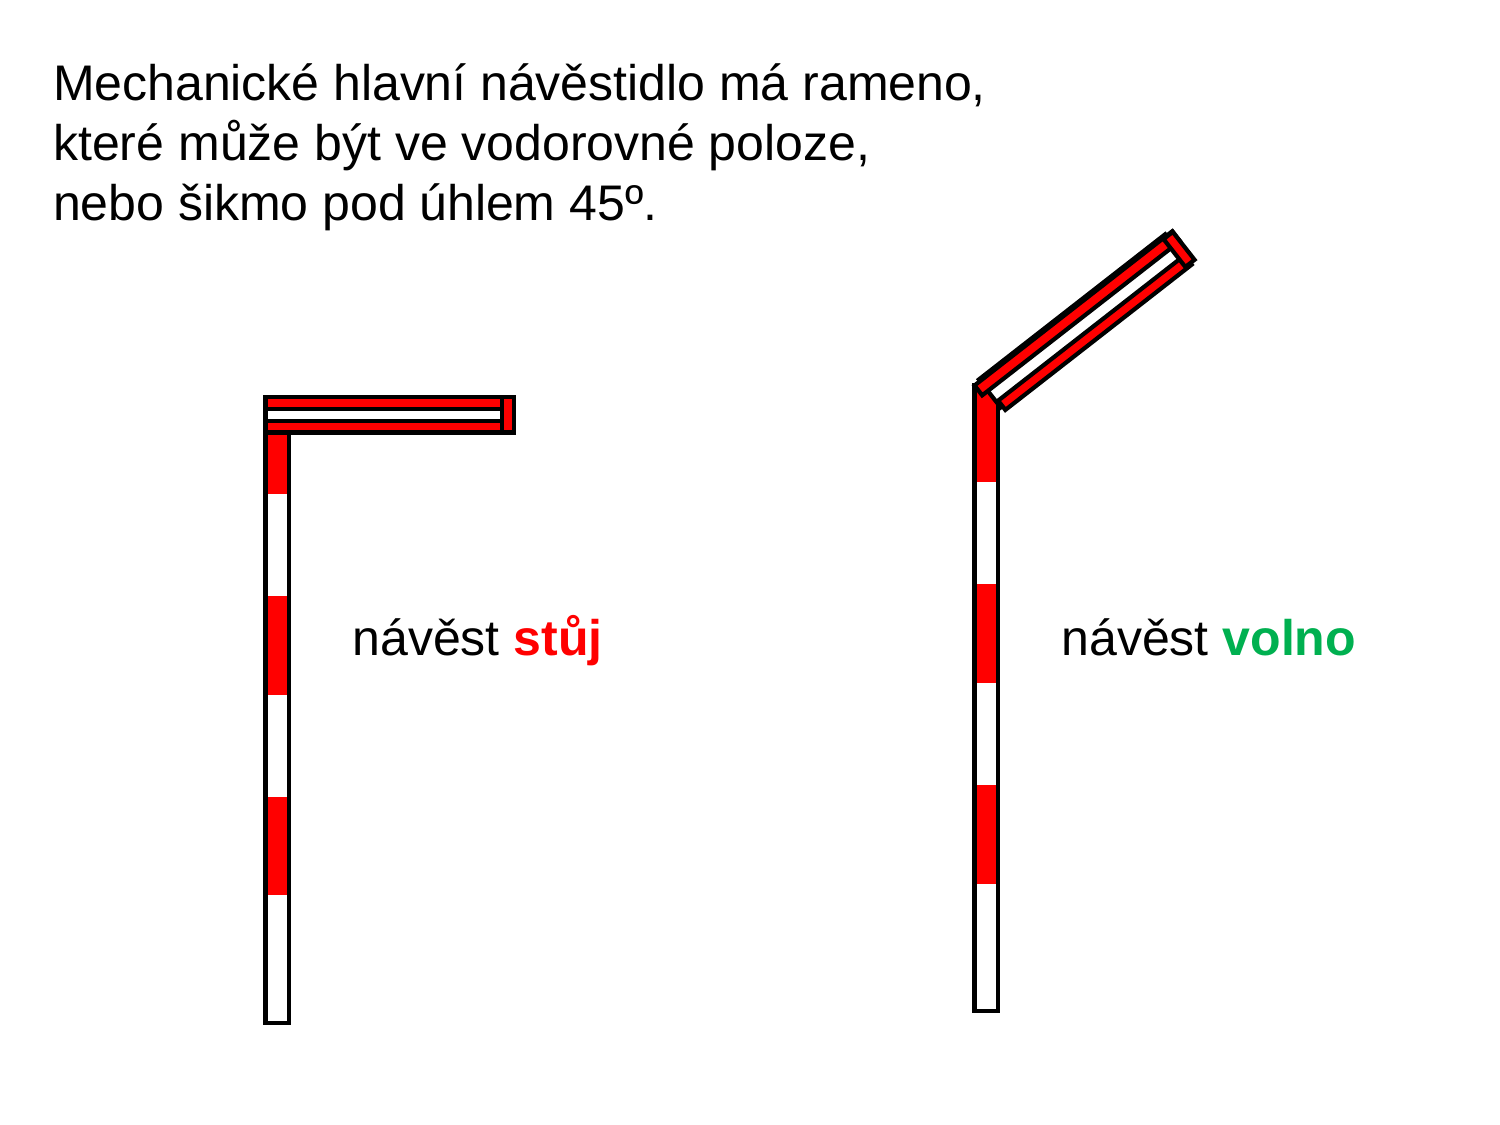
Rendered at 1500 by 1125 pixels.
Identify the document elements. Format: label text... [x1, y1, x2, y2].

text_box návěst volno [1046, 597, 1372, 674]
text_box Mechanické hlavní návěstidlo má rameno, které může být ve vodorovné poloze, nebo šikmo pod úhlem 45º. [38, 42, 1002, 239]
text_box návěst stůj [337, 597, 618, 674]
text_box [265, 397, 514, 1024]
text_box [974, 231, 1195, 1012]
